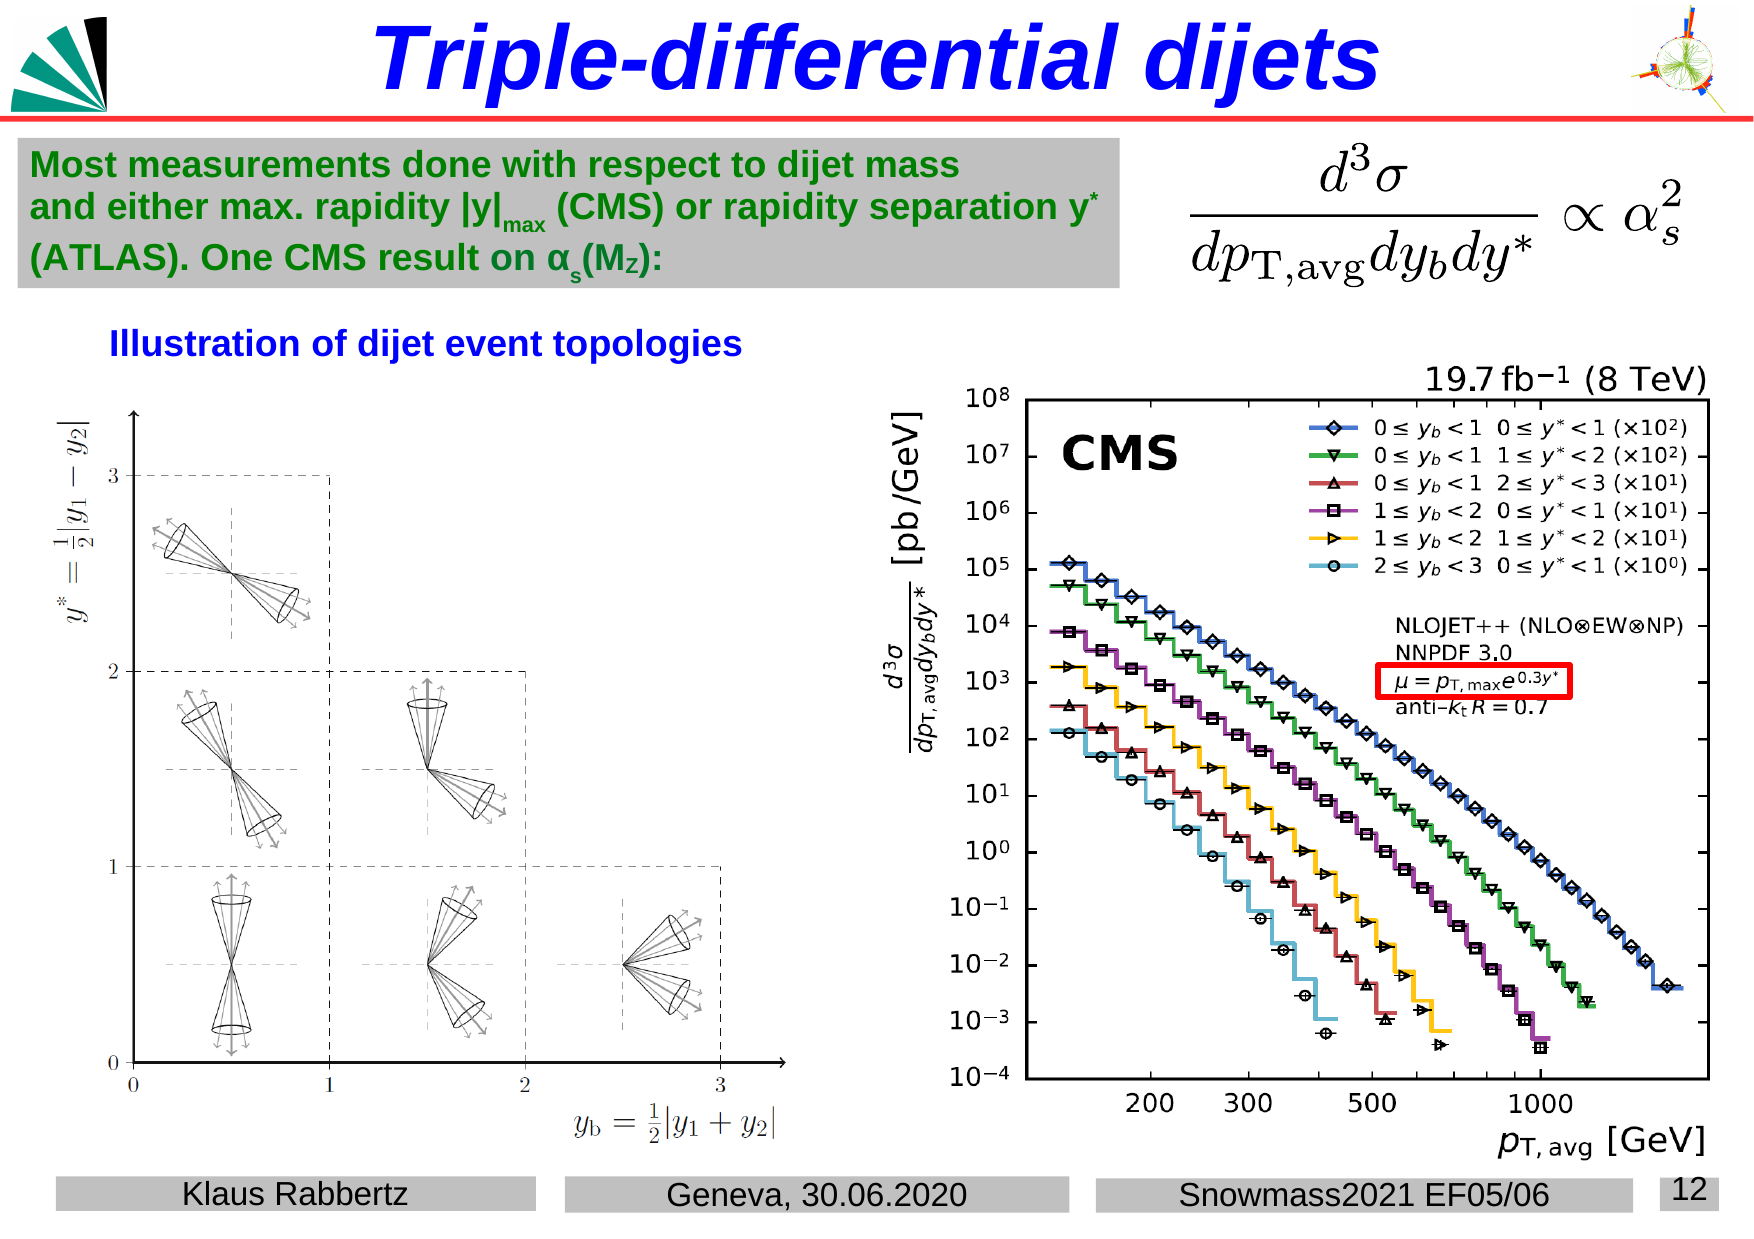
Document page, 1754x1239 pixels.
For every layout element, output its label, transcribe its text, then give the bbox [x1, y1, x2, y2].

picture [11, 17, 107, 113]
text_box Illustration of dijet event topologies [97, 316, 782, 376]
title Triple-differential dijets [124, 0, 1630, 116]
text_box [1190, 142, 1683, 288]
picture [882, 359, 1718, 1162]
picture [1631, 5, 1739, 113]
text_box Most measurements done with respect to dijet mass and either max. rapidity |y|max (CMS) or rapidity separation y* (ATLAS). One CMS result on αs(MZ): [17, 137, 1120, 289]
picture [52, 404, 791, 1150]
